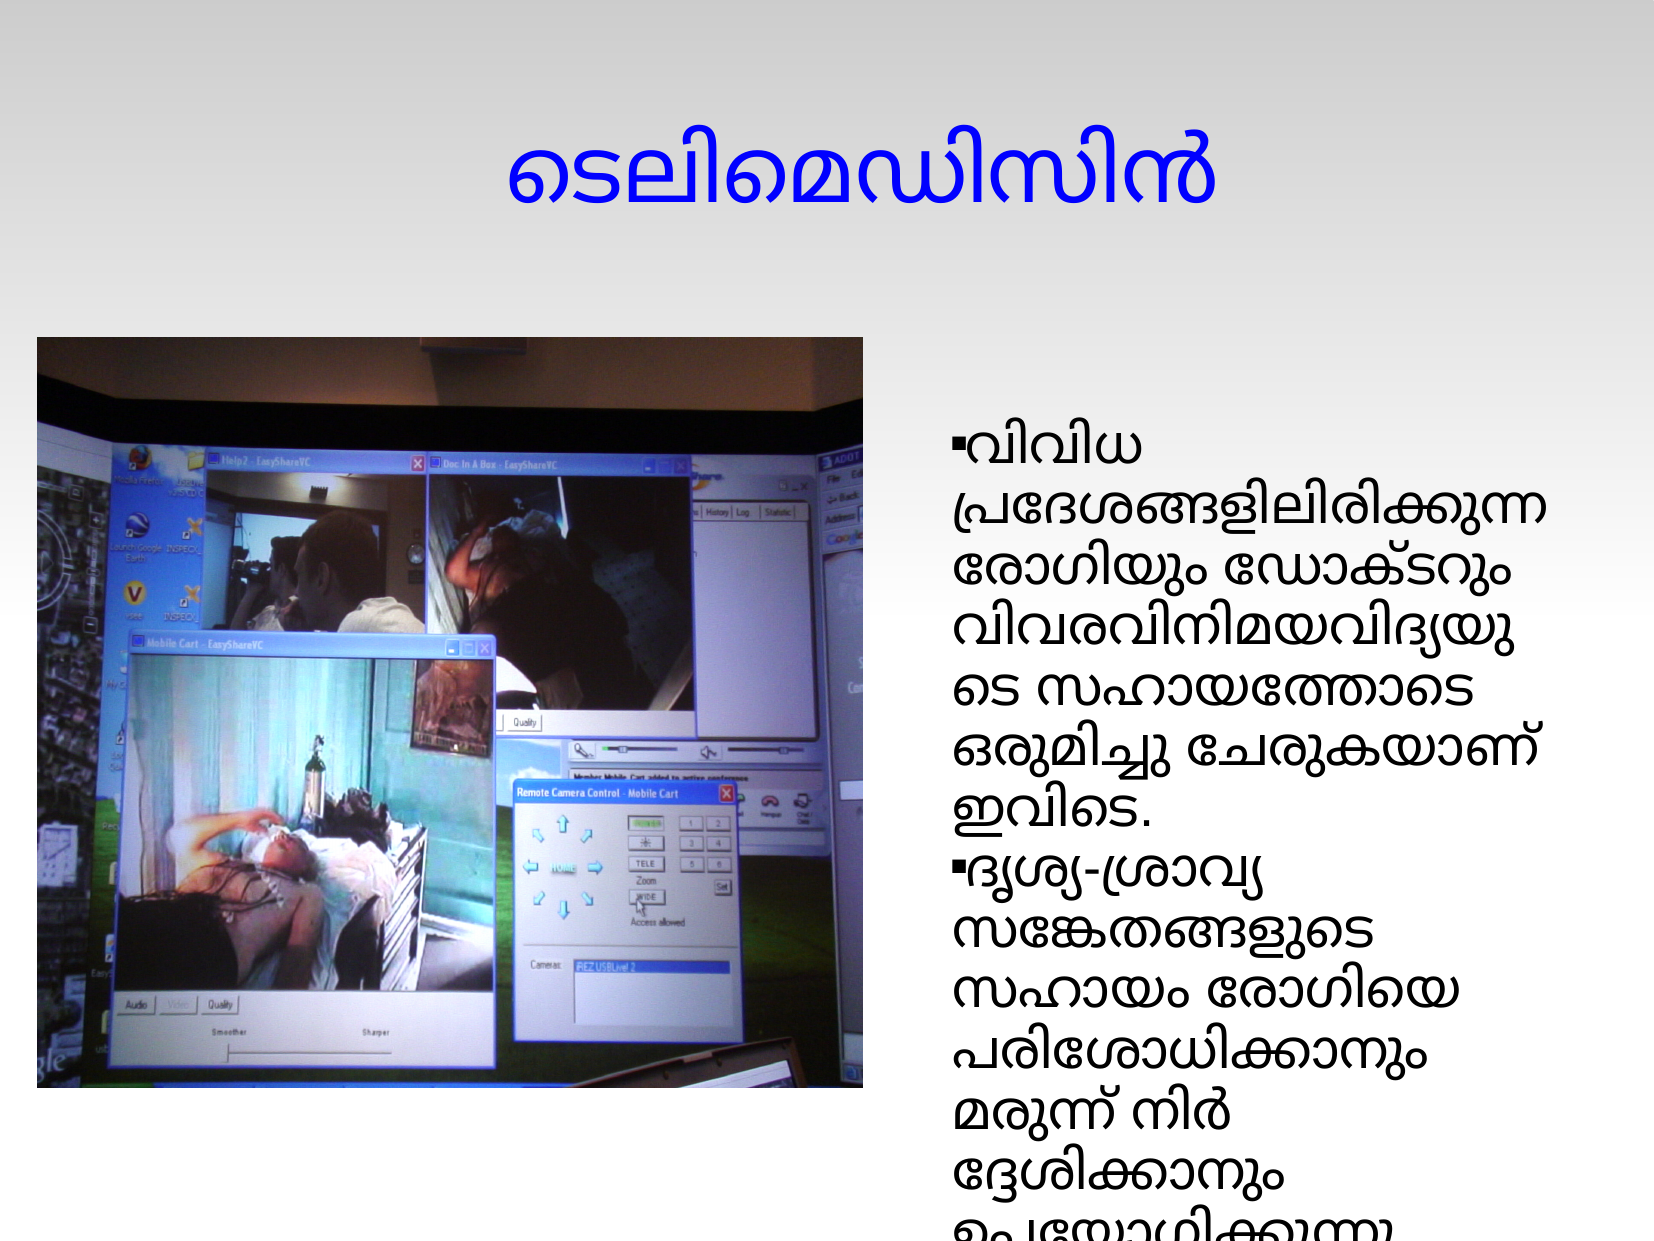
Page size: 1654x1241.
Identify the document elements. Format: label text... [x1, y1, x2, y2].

text_box ടെലിമെഡിസിന്‍ [187, 112, 1538, 230]
picture [37, 337, 863, 1088]
text_box വിവിധ പ്രദേശങ്ങളിലിരിക്കുന്ന രോഗിയും ഡോക്ടറും വിവരവിനിമയവിദ്യയുടെ സഹായത്തോടെ ഒരുമിച്ചു ചേരുകയാണ് ഇവിടെ. ദൃശ്യ-ശ്രാവ്യ സങ്കേതങ്ങളുടെ സഹായം രോഗിയെ പരിശോധിക്കാനും മരുന്ന് നിര്‍ദ്ദേശിക്കാനും ഉപയോഗിക്കുന്നു. [937, 406, 1576, 1088]
